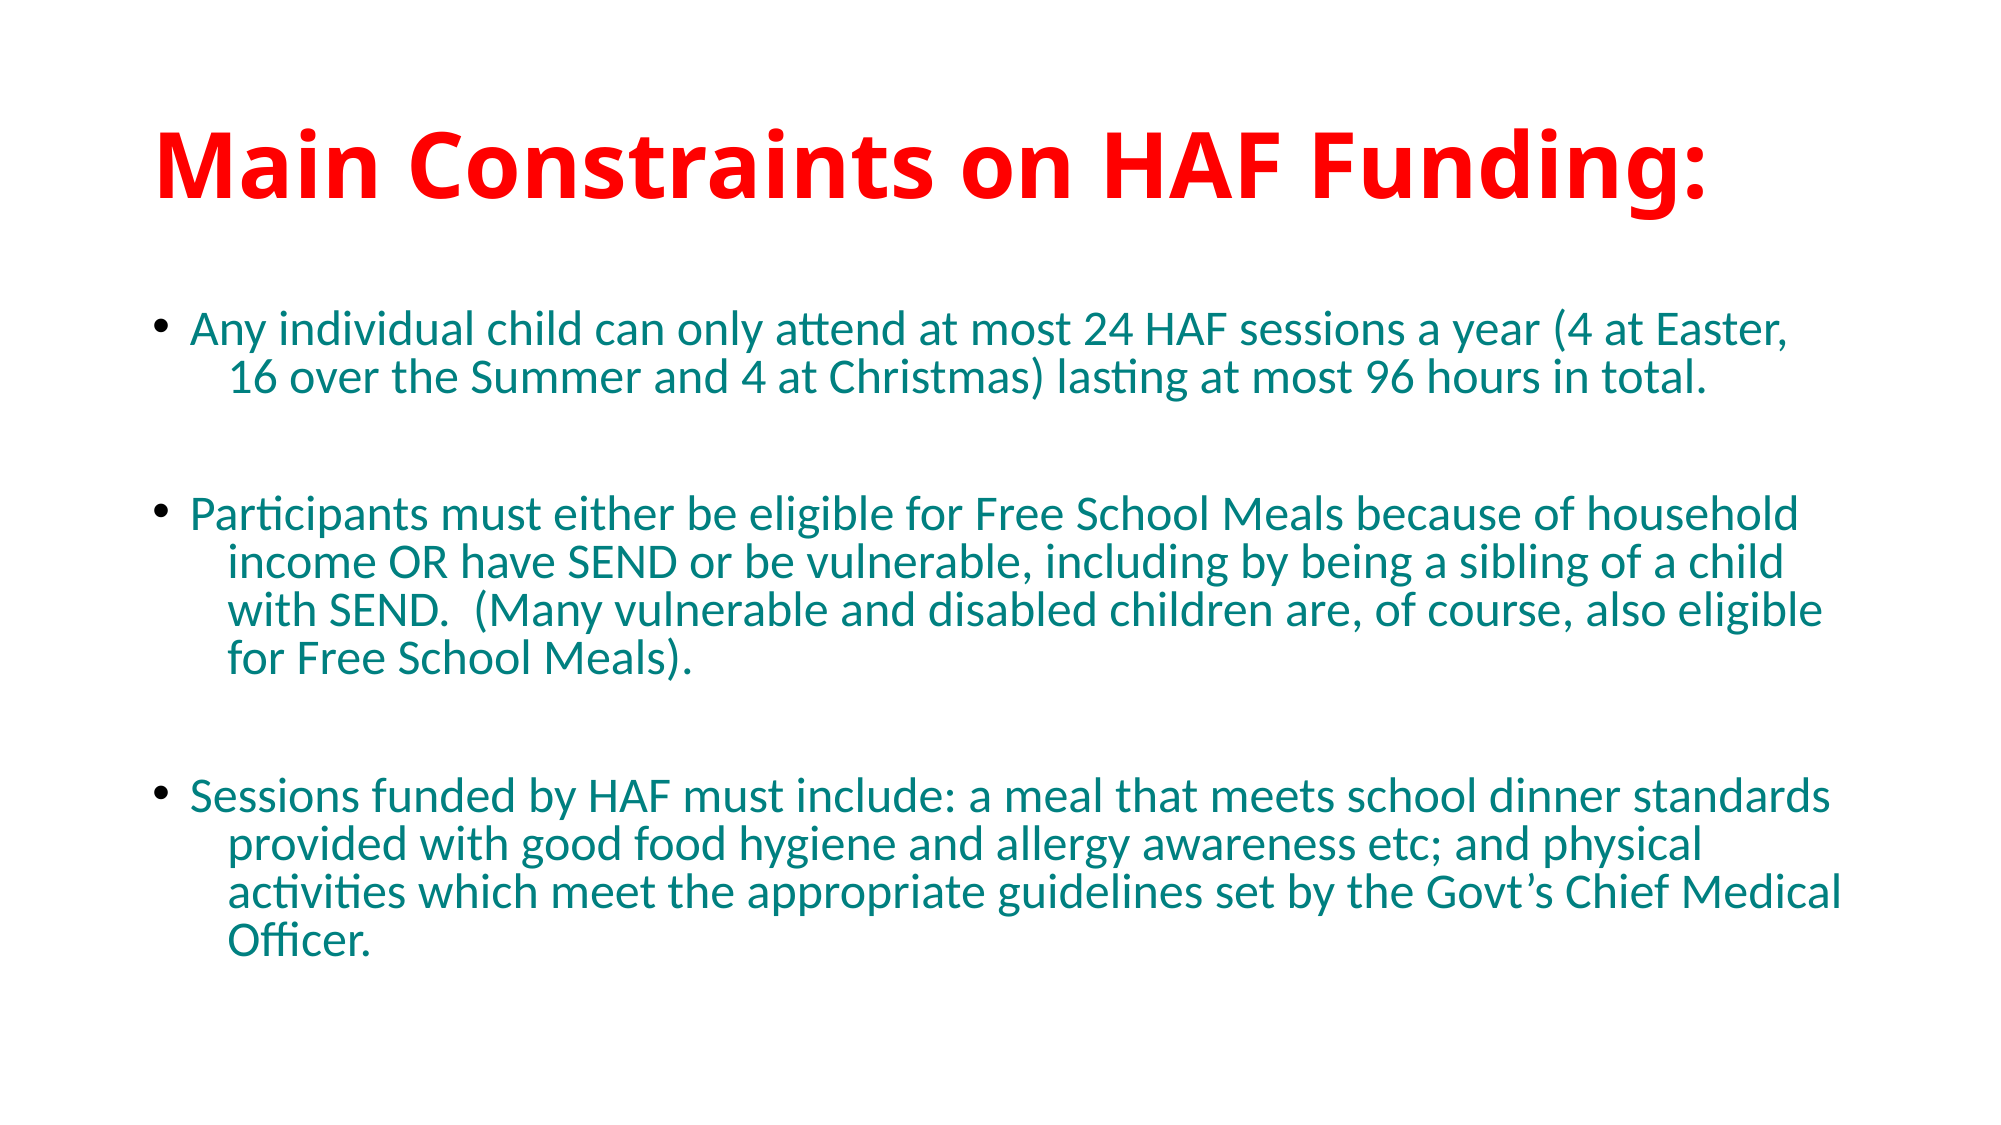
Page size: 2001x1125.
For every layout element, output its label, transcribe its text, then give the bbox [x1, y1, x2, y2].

list Any individual child can only attend at most 24 HAF sessions a year (4 at Easter, 16 over the Summer and 4 at Christmas) lasting at most 96 hours in total. Participants must either be eligible for Free School Meals because of household income OR have SEND or be vulnerable, including by being a sibling of a child with SEND. (Many vulnerable and disabled children are, of course, also eligible for Free School Meals). Sessions funded by HAF must include: a meal that meets school dinner standards provided with good food hygiene and allergy awareness etc; and physical activities which meet the appropriate guidelines set by the Govt’s Chief Medical Officer. [137, 299, 1863, 1014]
title Main Constraints on HAF Funding: [137, 59, 1863, 278]
